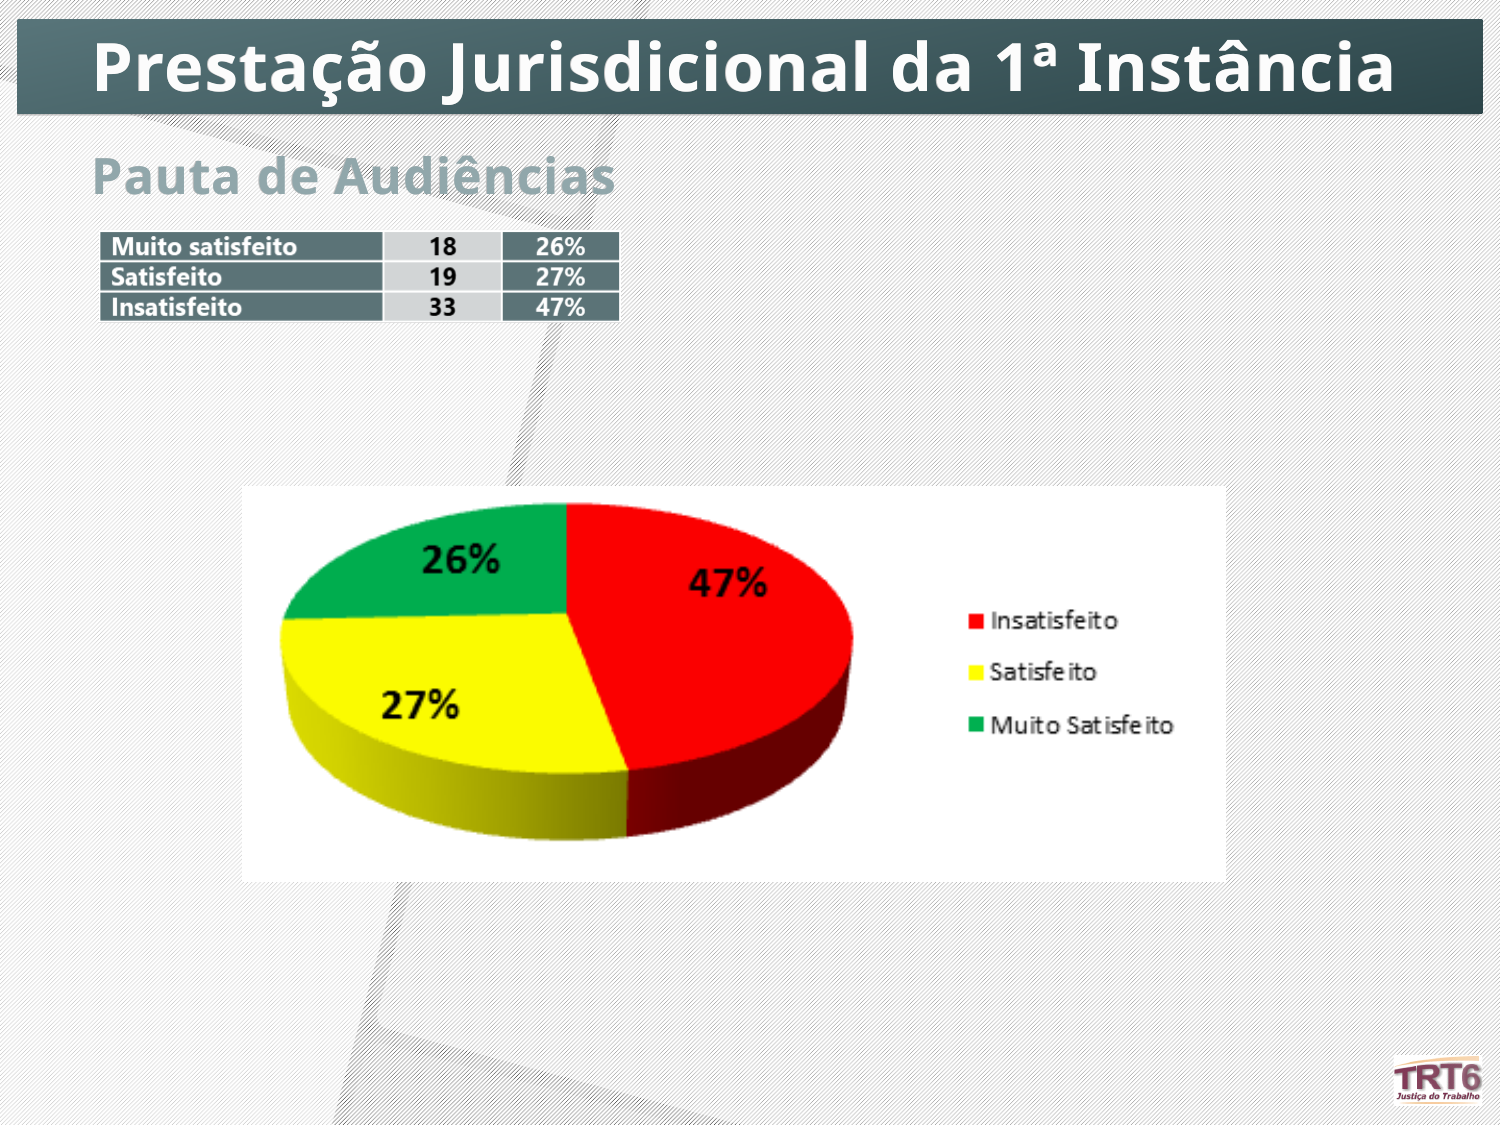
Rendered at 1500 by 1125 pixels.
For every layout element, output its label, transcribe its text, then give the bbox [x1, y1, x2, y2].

text_box Pauta de Audiências [77, 137, 1447, 212]
text_box [18, 19, 1482, 114]
picture [1393, 1055, 1483, 1106]
text_box Prestação Jurisdicional da 1ª Instância [77, 18, 1500, 113]
picture [242, 486, 1226, 882]
picture [99, 222, 621, 336]
